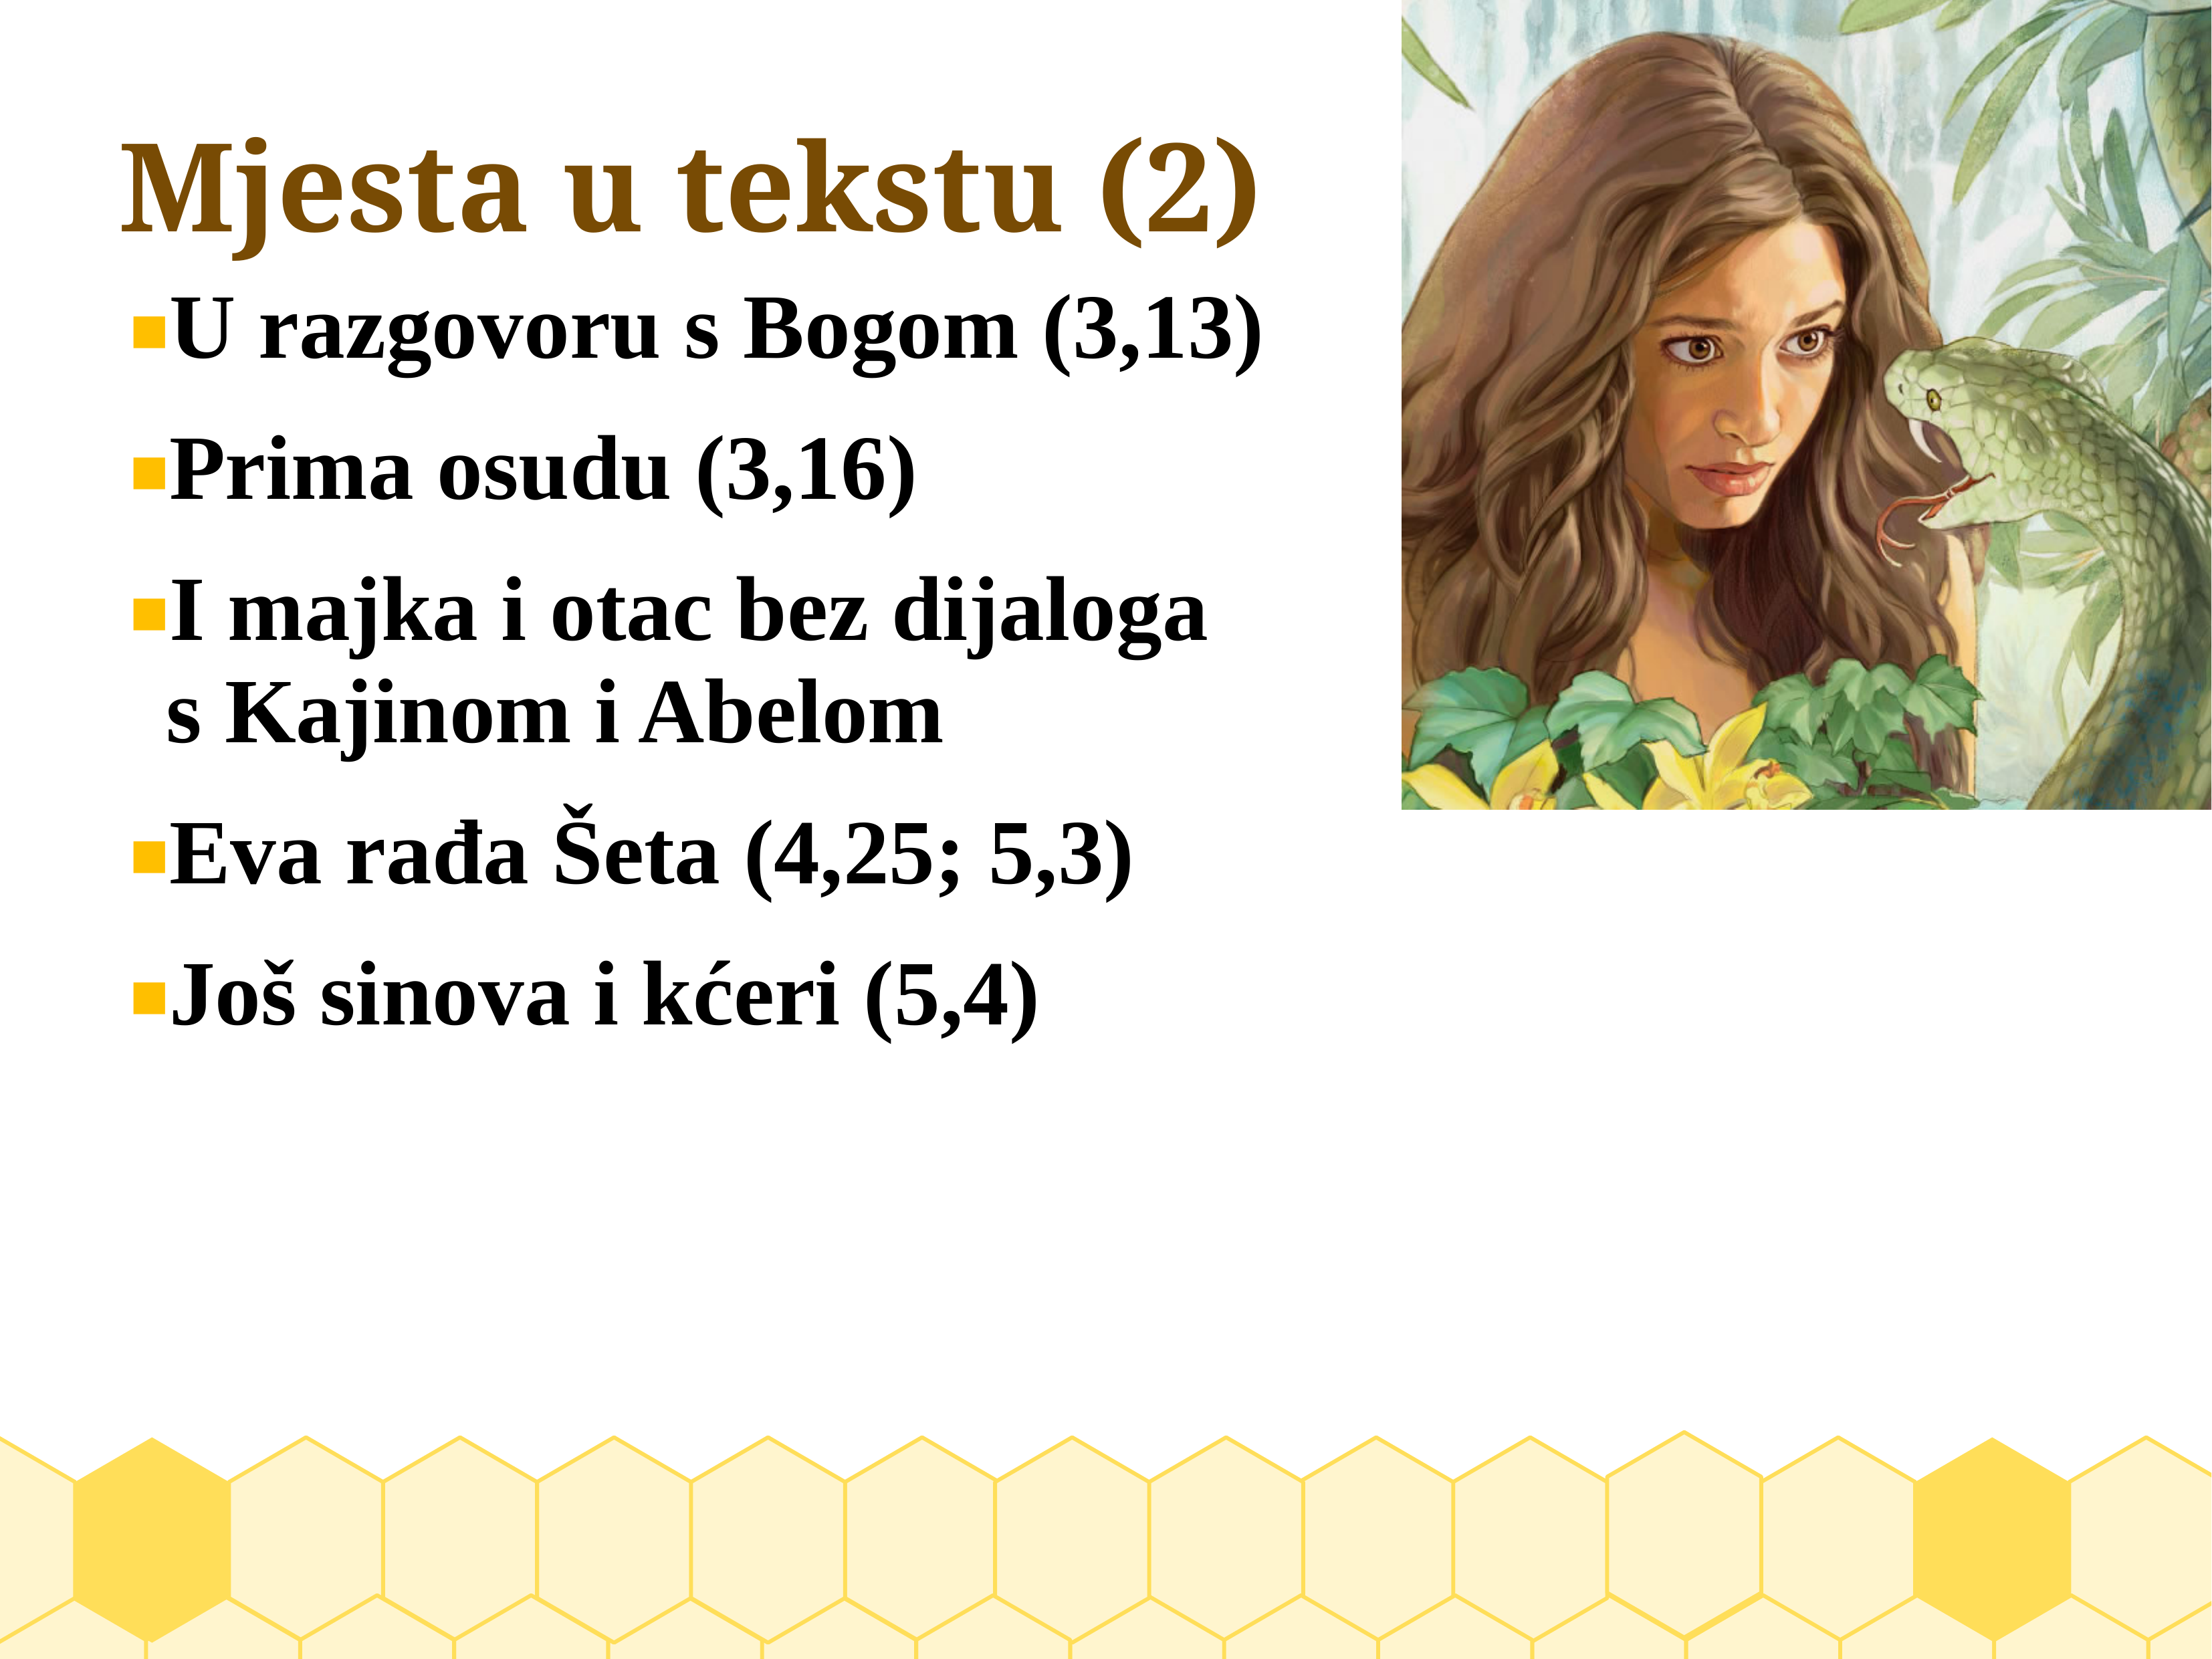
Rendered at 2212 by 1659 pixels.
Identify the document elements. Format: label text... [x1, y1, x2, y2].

list U razgovoru s Bogom (3,13) Prima osudu (3,16) I majka i otac bez dijaloga s Kajinom i Abelom Eva rađa Šeta (4,25; 5,3) Još sinova i kćeri (5,4) [118, 276, 2173, 1422]
title Mjesta u tekstu (2) [118, 45, 1402, 276]
picture [1402, 0, 2212, 810]
